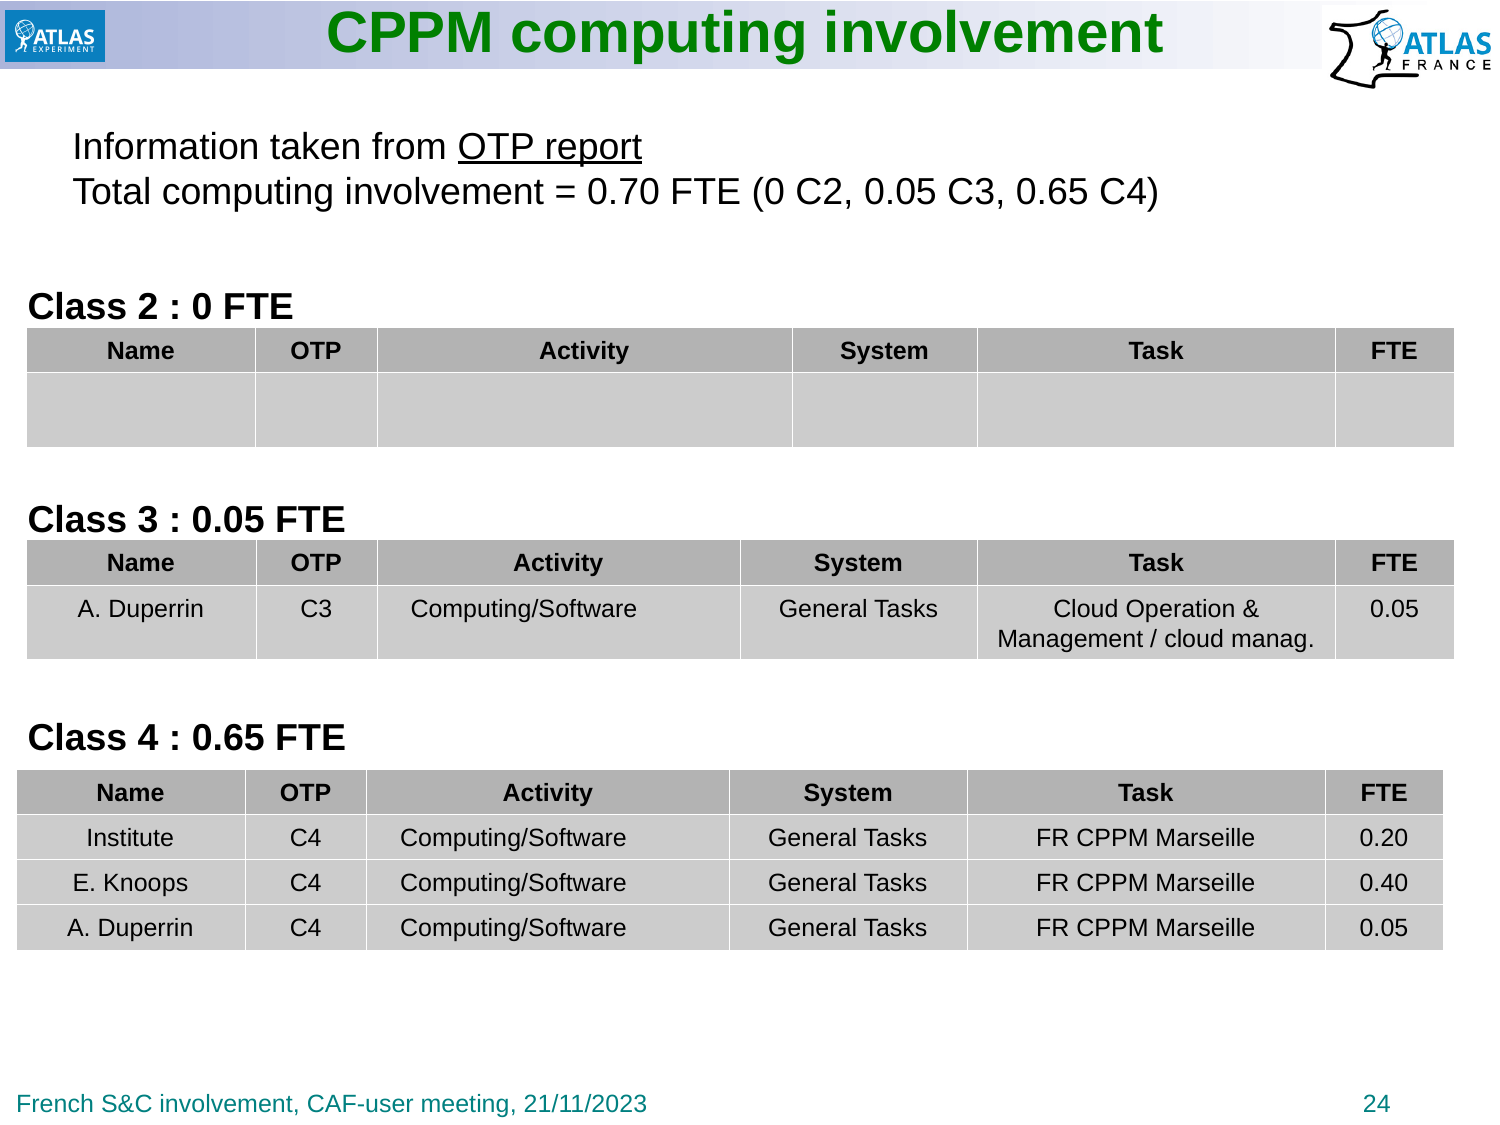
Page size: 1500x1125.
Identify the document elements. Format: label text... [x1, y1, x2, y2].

table_header FTE [1326, 770, 1443, 814]
table_cell E. Knoops [17, 860, 245, 904]
table_header Task [978, 328, 1335, 372]
table_cell [256, 373, 377, 447]
table_header FTE [1336, 328, 1454, 372]
table_header System [730, 770, 967, 814]
table_header Task [968, 770, 1325, 814]
table_header Task [978, 540, 1335, 585]
text_box Class 2 : 0 FTE [12, 274, 546, 330]
table_cell FR CPPM Marseille [968, 815, 1325, 859]
text_box Class 3 : 0.05 FTE [12, 487, 546, 543]
table_cell [793, 373, 977, 447]
table_cell Computing/Software [367, 905, 729, 950]
table_cell [378, 373, 792, 447]
table_cell Institute [17, 815, 245, 859]
table_cell 0.05 [1336, 586, 1454, 659]
text_box CPPM computing involvement [5, 0, 1500, 118]
table_cell Cloud Operation & Management / cloud manag. [978, 586, 1335, 659]
table_cell [978, 373, 1335, 447]
table_cell [27, 373, 255, 447]
table_header OTP [257, 543, 377, 585]
text_box Information taken from OTP report Total computing involvement = 0.70 FTE (0 C2, 0.05 C3, 0.65 C4) [57, 114, 1416, 294]
table_header Name [27, 330, 255, 372]
table_header Activity [367, 770, 729, 814]
table_cell Computing/Software [378, 586, 740, 659]
text_box Class 4 : 0.65 FTE [12, 705, 546, 762]
table_cell A. Duperrin [27, 586, 256, 659]
table_header Name [17, 770, 245, 814]
table_cell A. Duperrin [17, 905, 245, 950]
table_cell General Tasks [730, 815, 967, 859]
table_cell General Tasks [730, 905, 967, 950]
table_cell 0.20 [1326, 815, 1443, 859]
table_cell C3 [257, 586, 377, 659]
table_header OTP [256, 330, 377, 372]
table_cell C4 [246, 815, 366, 859]
table_header OTP [246, 770, 366, 814]
table_cell C4 [246, 905, 366, 950]
table_header System [793, 328, 977, 372]
table_cell General Tasks [730, 860, 967, 904]
table_cell Computing/Software [367, 815, 729, 859]
table_cell FR CPPM Marseille [968, 905, 1325, 950]
table_cell FR CPPM Marseille [968, 860, 1325, 904]
table_header Activity [378, 328, 792, 372]
table_cell 0.05 [1326, 905, 1443, 950]
table_header Name [27, 543, 256, 585]
table_cell General Tasks [741, 586, 977, 659]
table_cell 0.40 [1326, 860, 1443, 904]
table_cell C4 [246, 860, 366, 904]
table_cell [1336, 373, 1454, 447]
table_header Activity [378, 540, 740, 585]
table_header System [741, 540, 977, 585]
table_cell Computing/Software [367, 860, 729, 904]
table_header FTE [1336, 540, 1454, 585]
